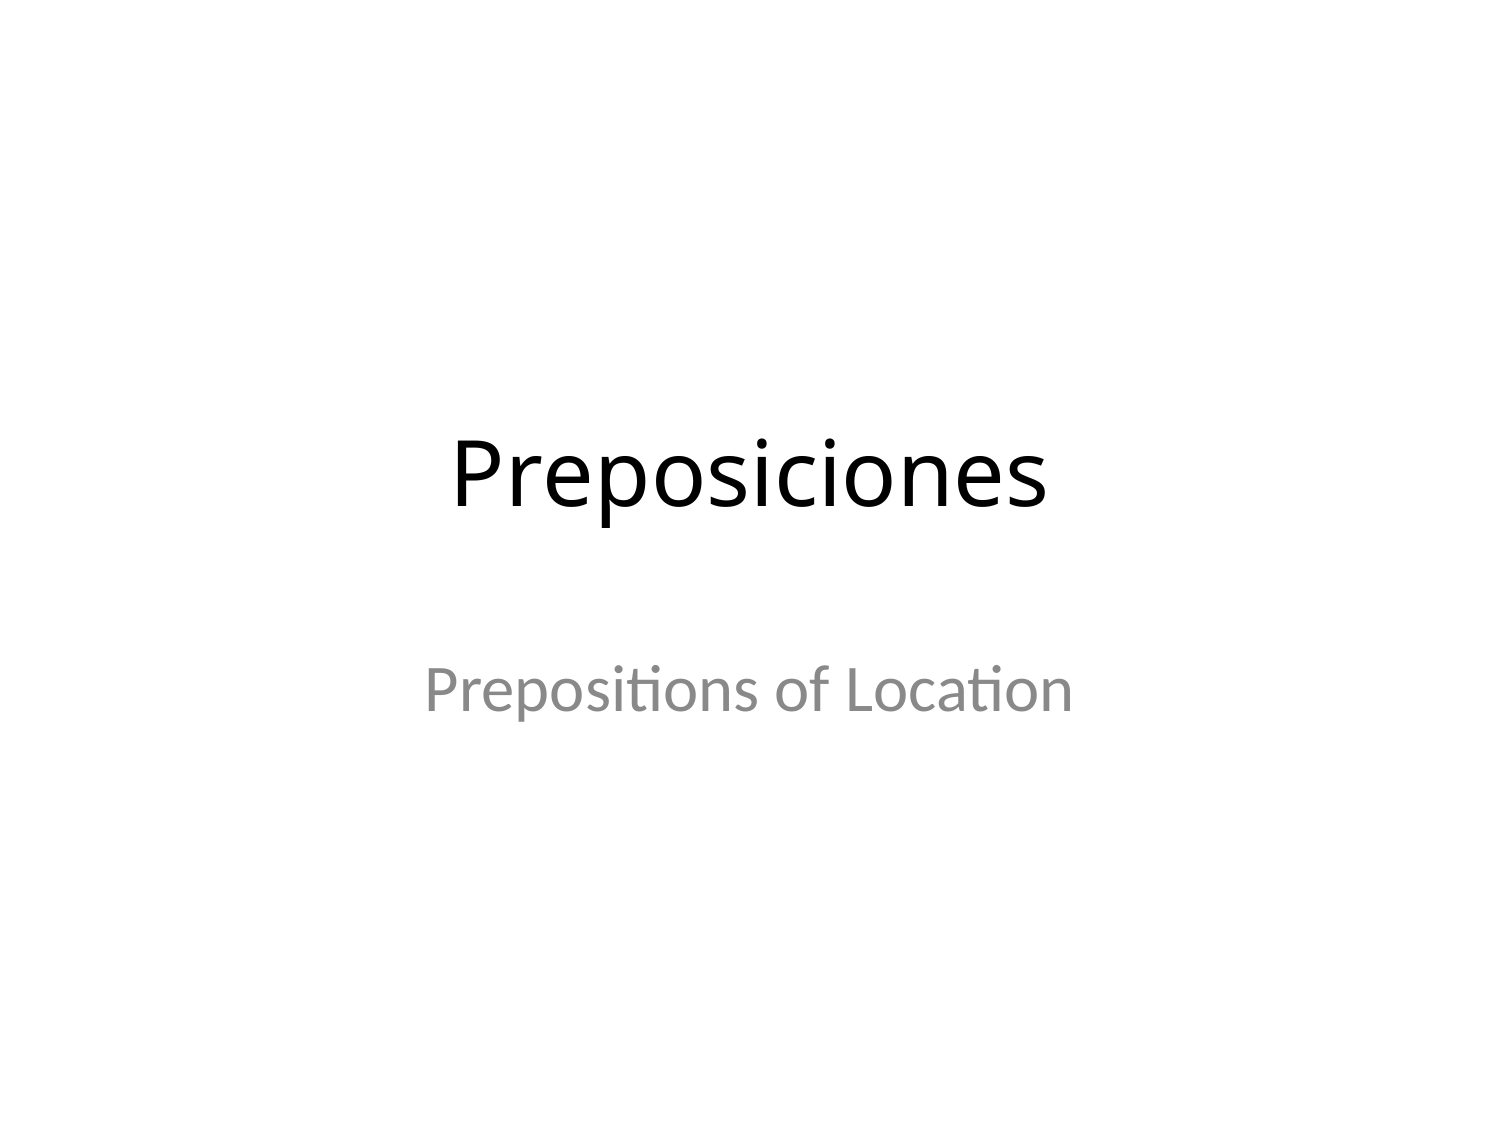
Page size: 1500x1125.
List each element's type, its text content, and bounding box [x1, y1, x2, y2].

text_box Prepositions of Location [225, 637, 1276, 926]
title Preposiciones [112, 349, 1388, 591]
